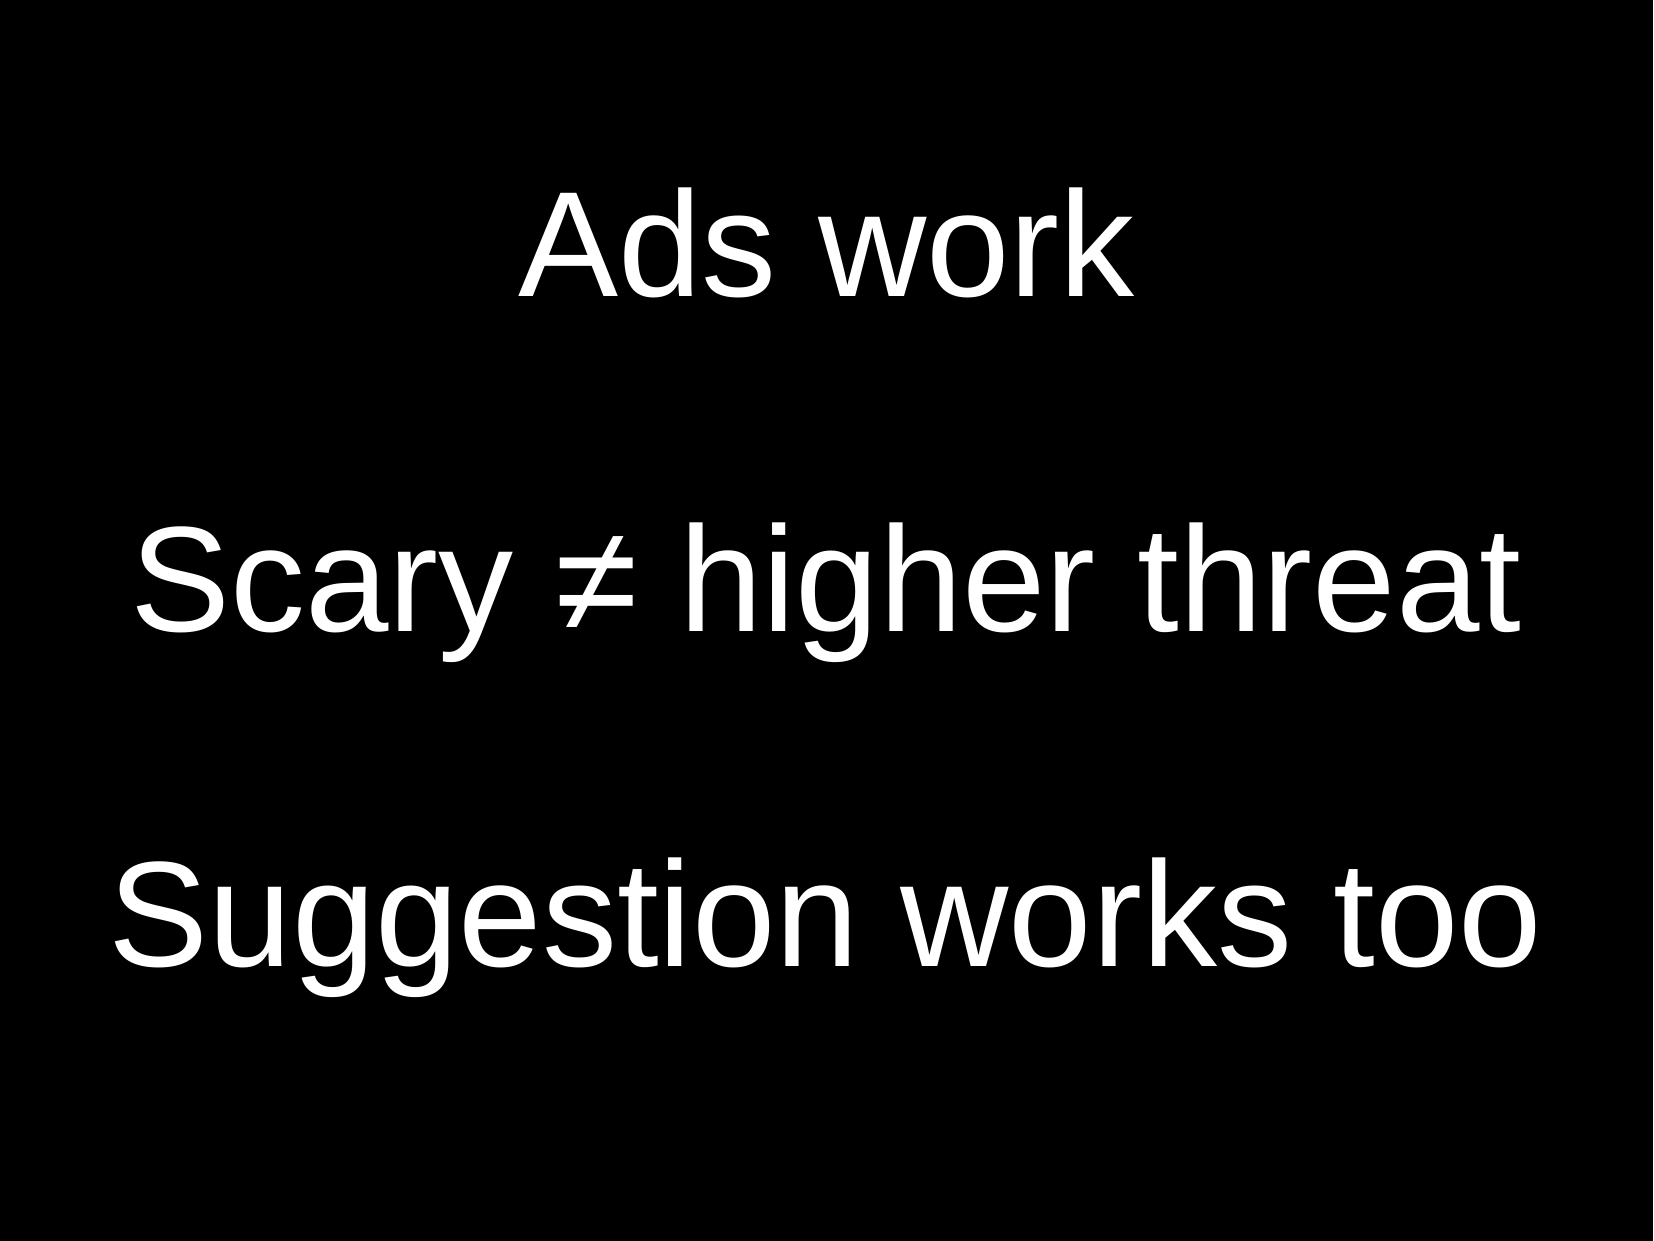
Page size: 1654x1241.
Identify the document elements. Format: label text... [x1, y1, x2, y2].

subtitle Ads work Scary ≠ higher threat Suggestion works too [82, 56, 1571, 1102]
